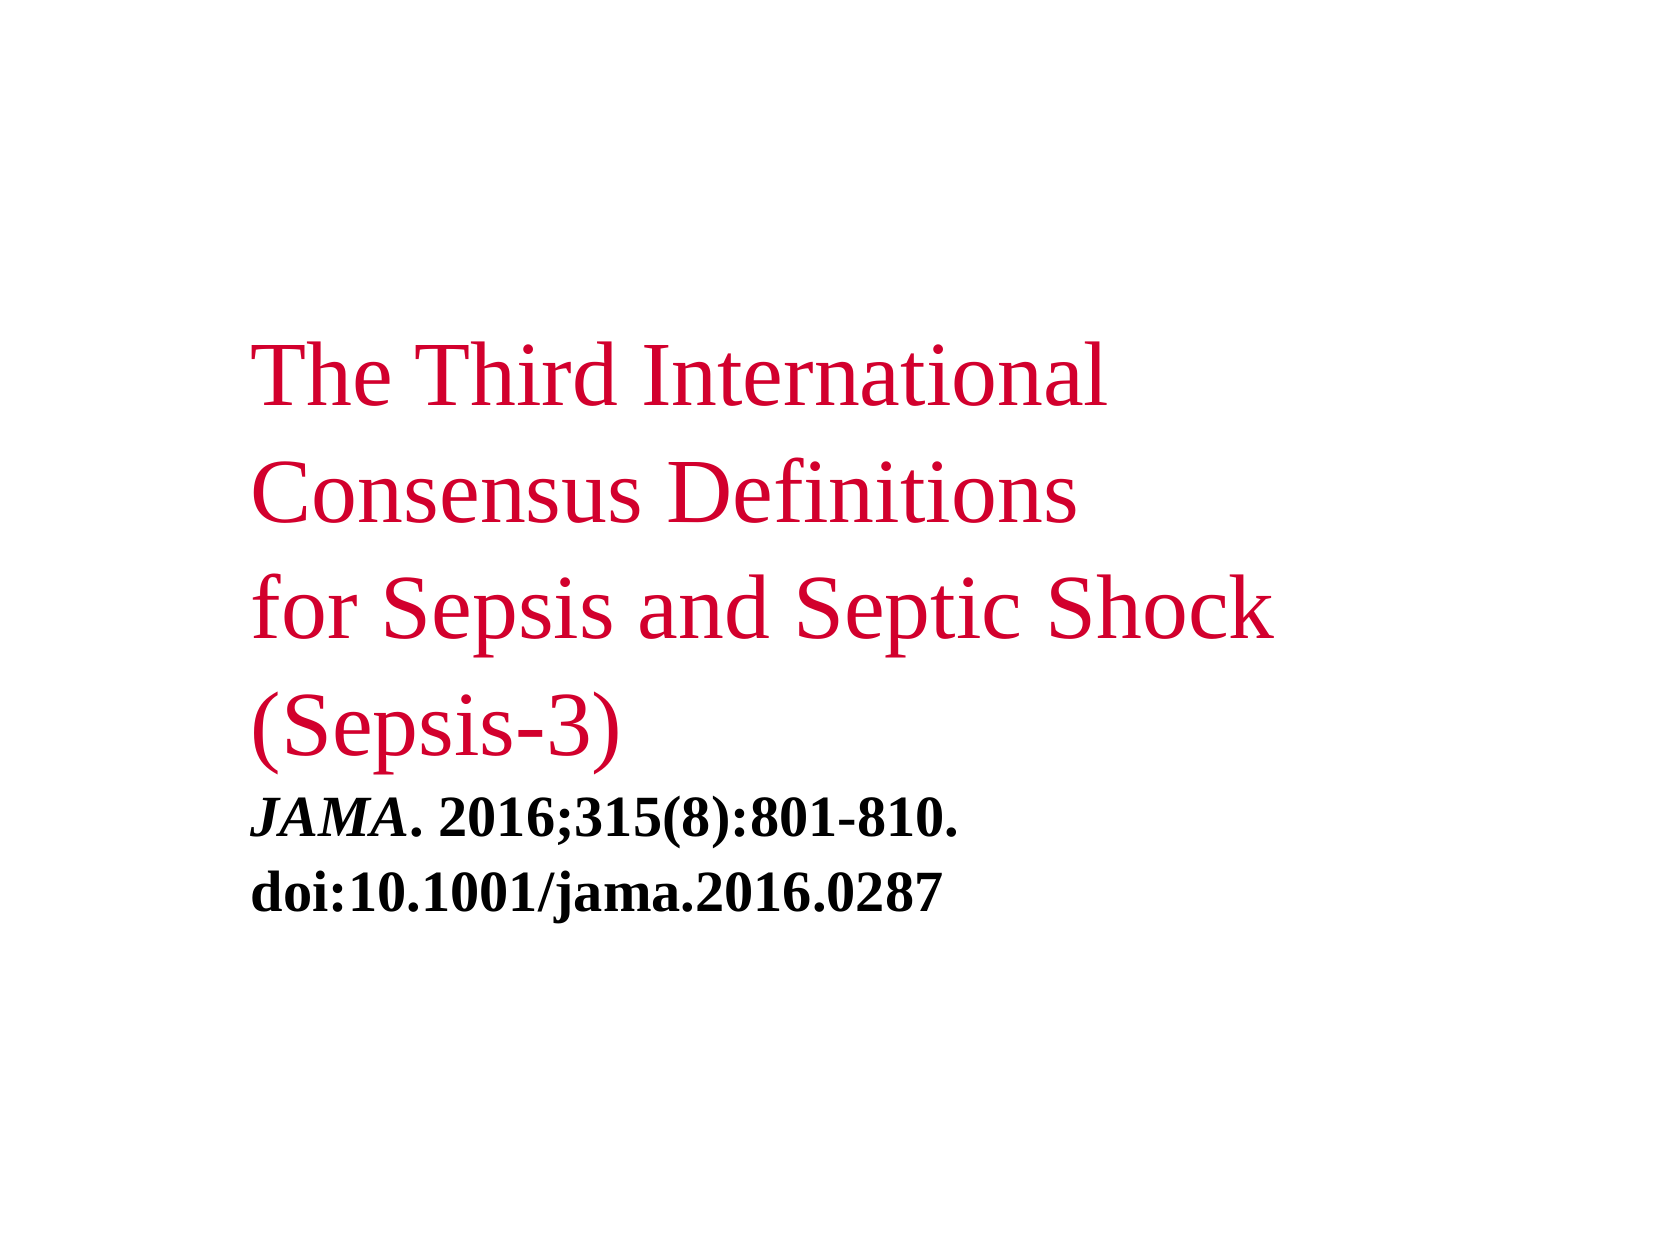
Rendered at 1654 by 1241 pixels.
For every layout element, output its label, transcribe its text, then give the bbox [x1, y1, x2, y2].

text_box The Third International Consensus Definitions for Sepsis and Septic Shock (Sepsis-3) JAMA. 2016;315(8):801-810. doi:10.1001/jama.2016.0287 [236, 301, 1501, 1118]
